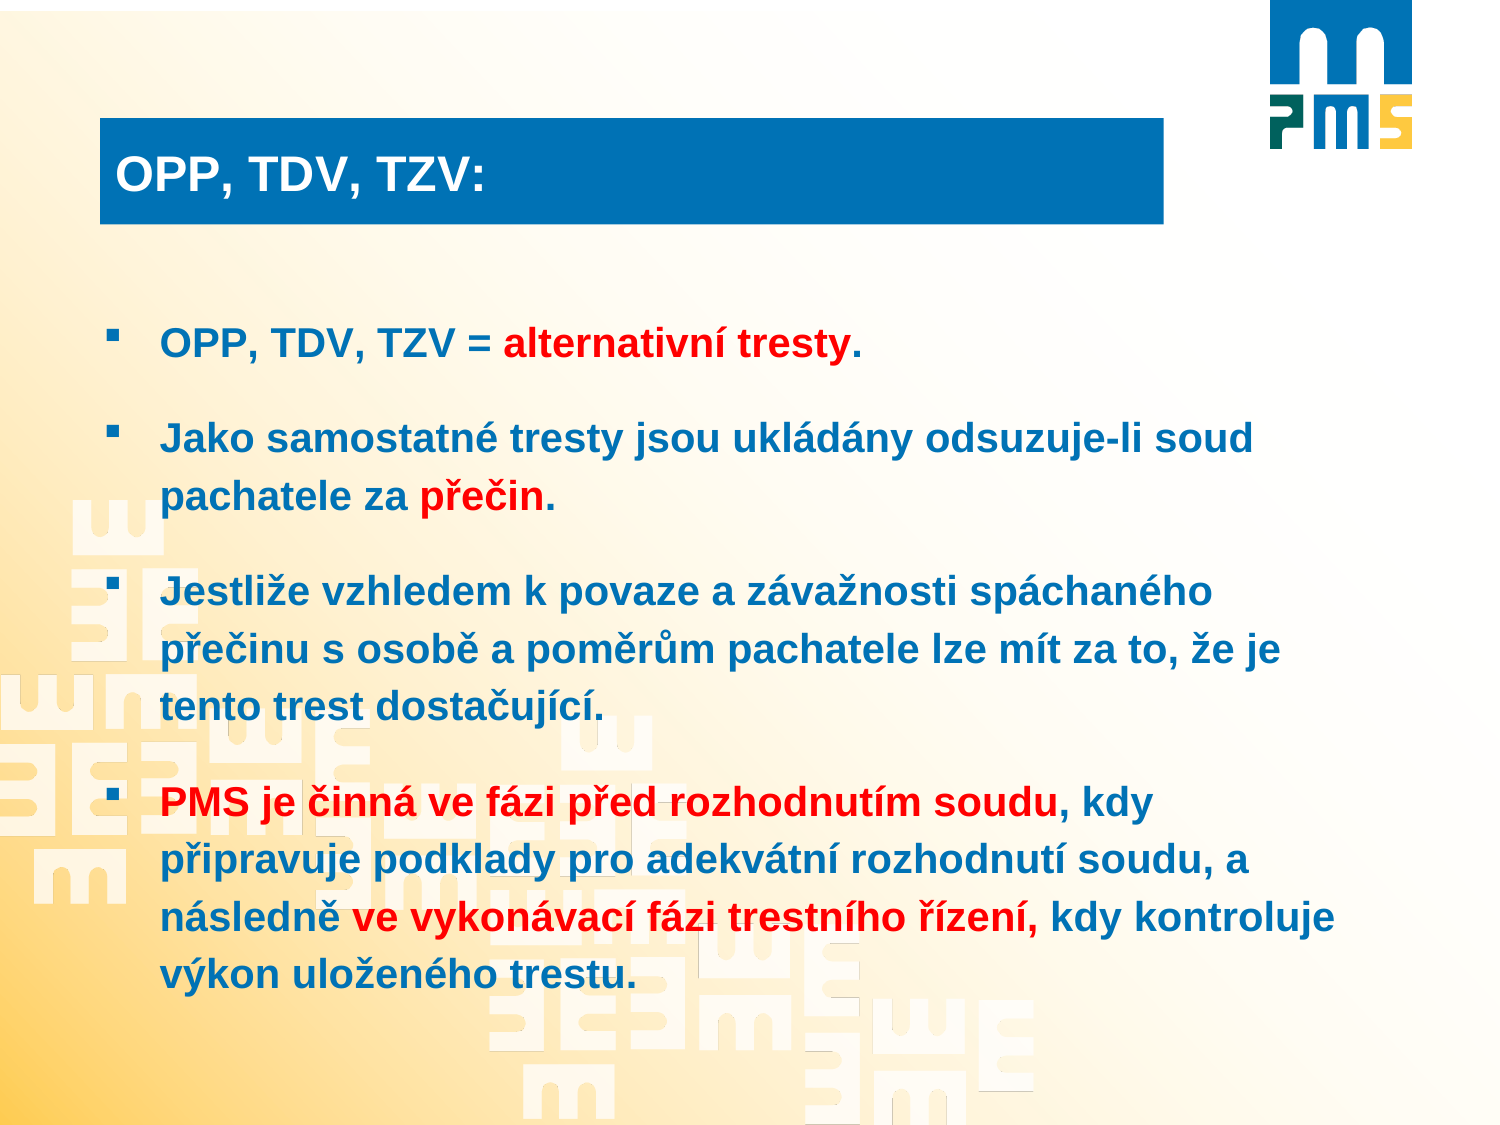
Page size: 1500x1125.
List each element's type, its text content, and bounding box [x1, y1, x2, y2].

picture [0, 0, 1500, 1125]
text_box OPP, TDV, TZV = alternativní tresty. Jako samostatné tresty jsou ukládány odsuzuje-li soud pachatele za přečin. Jestliže vzhledem k povaze a závažnosti spáchaného přečinu s osobě a poměrům pachatele lze mít za to, že je tento trest dostačující. PMS je činná ve fázi před rozhodnutím soudu, kdy připravuje podklady pro adekvátní rozhodnutí soudu, a následně ve vykonávací fázi trestního řízení, kdy kontroluje výkon uloženého trestu. [88, 212, 1365, 1063]
title OPP, TDV, TZV: [100, 118, 1164, 212]
